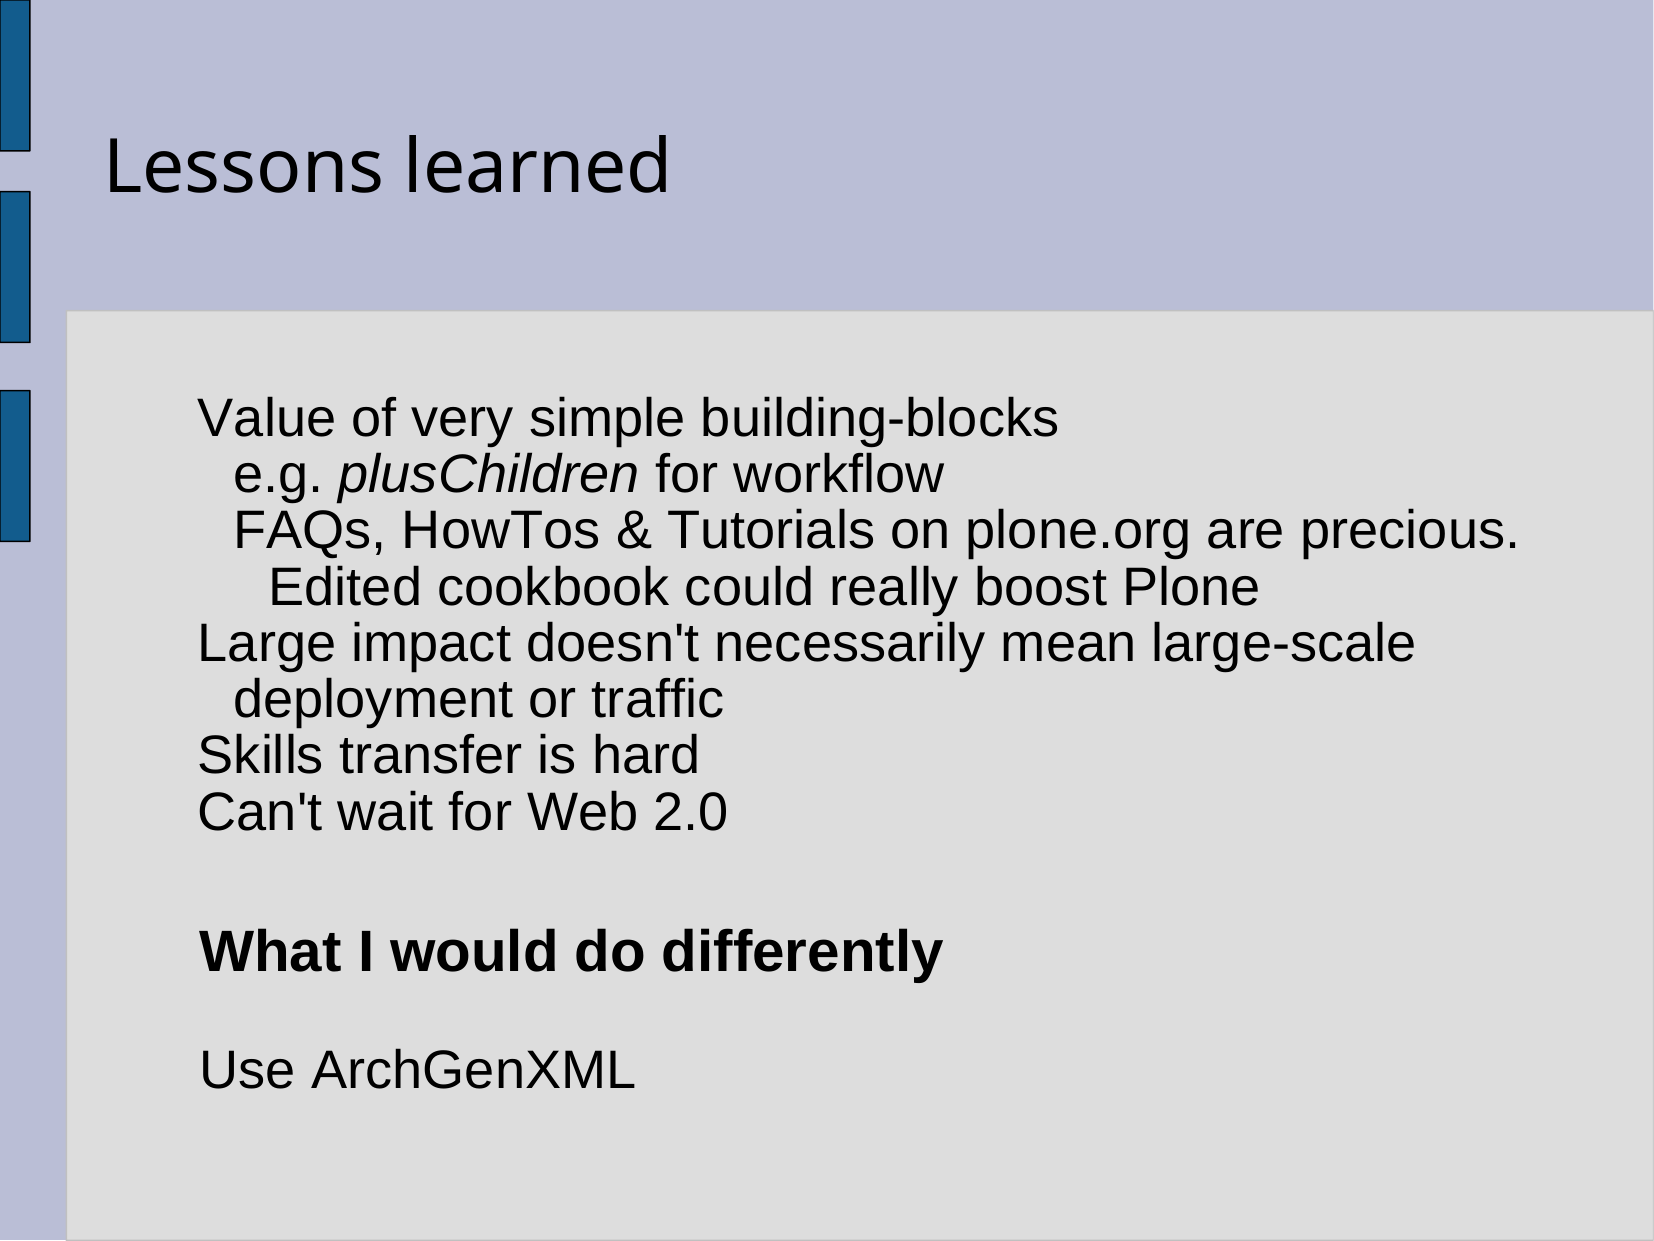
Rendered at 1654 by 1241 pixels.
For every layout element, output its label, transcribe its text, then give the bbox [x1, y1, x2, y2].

text_box Lessons learned [88, 86, 1595, 207]
text_box Value of very simple building-blocks e.g. plusChildren for workflow FAQs, HowTos & Tutorials on plone.org are precious. Edited cookbook could really boost Plone Large impact doesn't necessarily mean large-scale deployment or traffic Skills transfer is hard Can't wait for Web 2.0 [147, 383, 1595, 884]
text_box What I would do differently Use ArchGenXML [149, 915, 1536, 1182]
